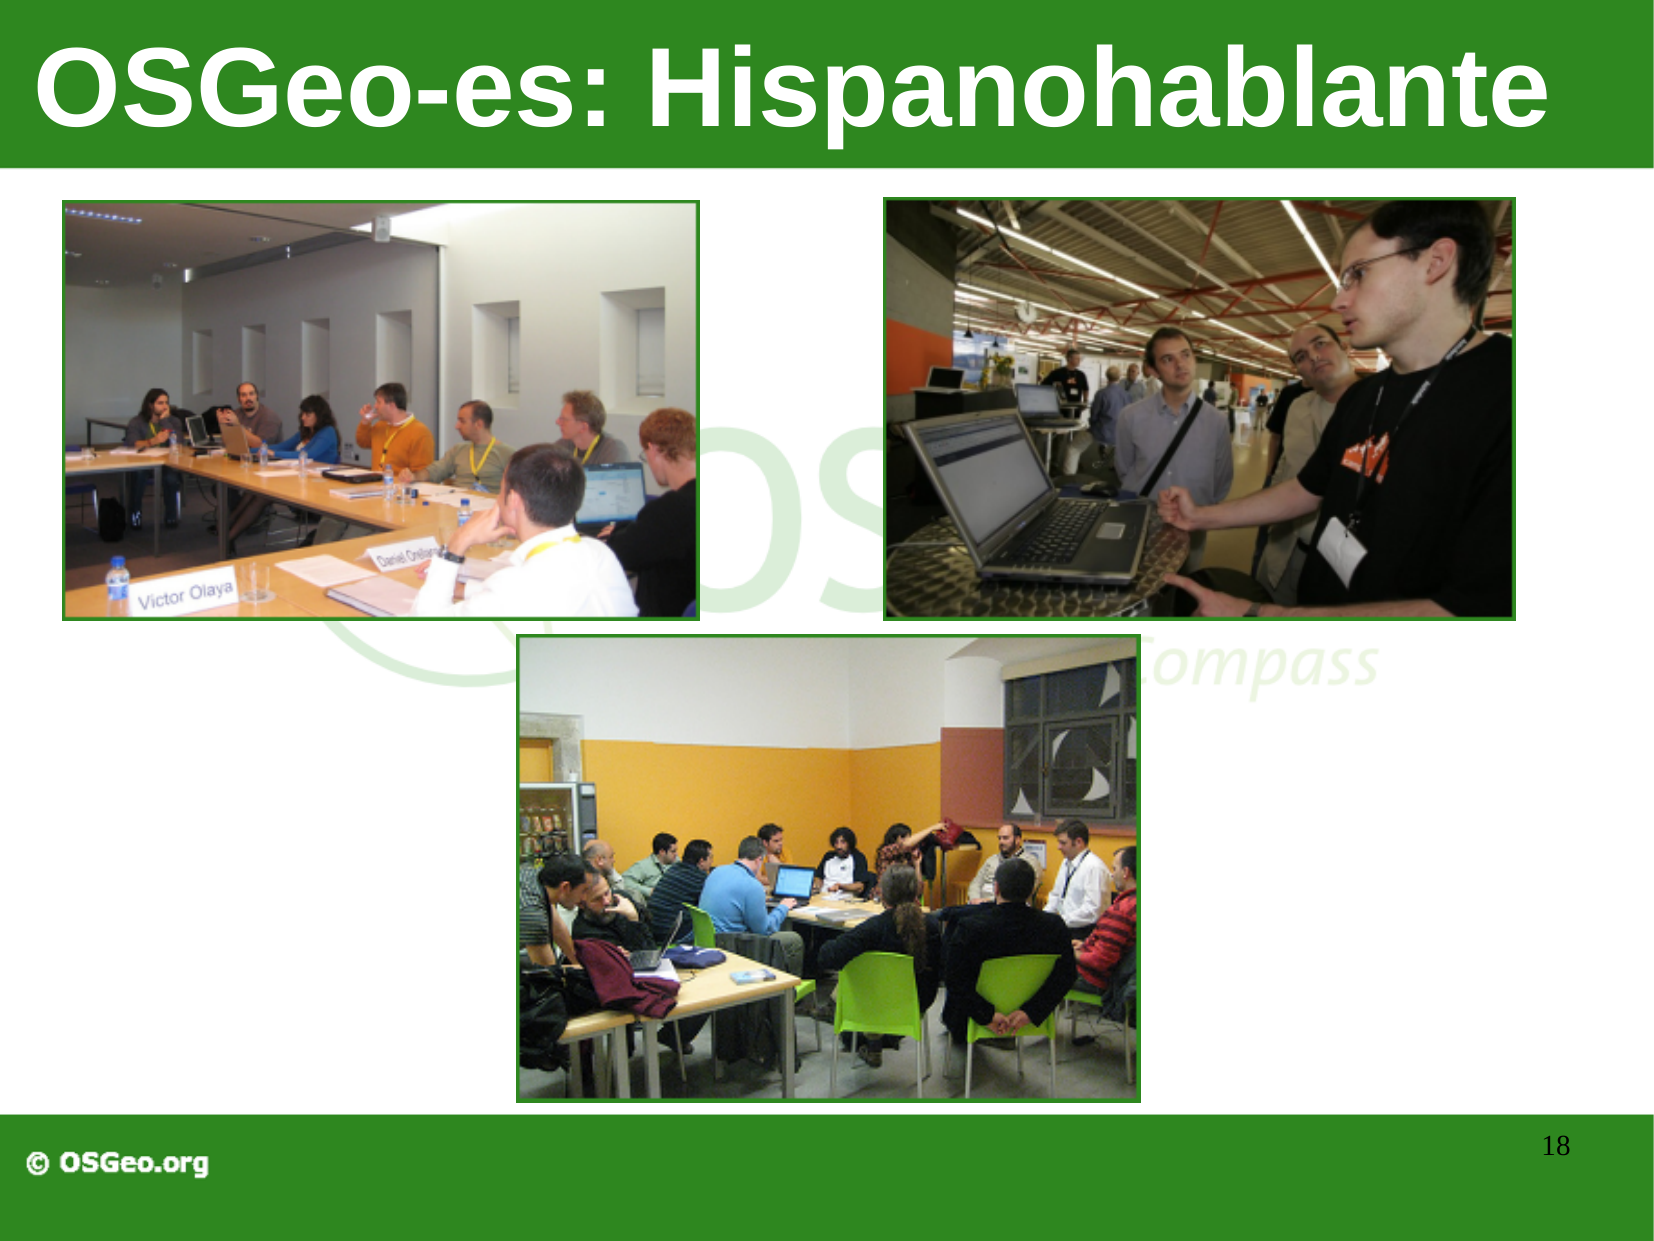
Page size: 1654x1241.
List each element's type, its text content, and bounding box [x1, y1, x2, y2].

text_box OSGeo-es: Hispanohablante [18, 17, 1568, 178]
picture [0, 0, 1654, 1241]
